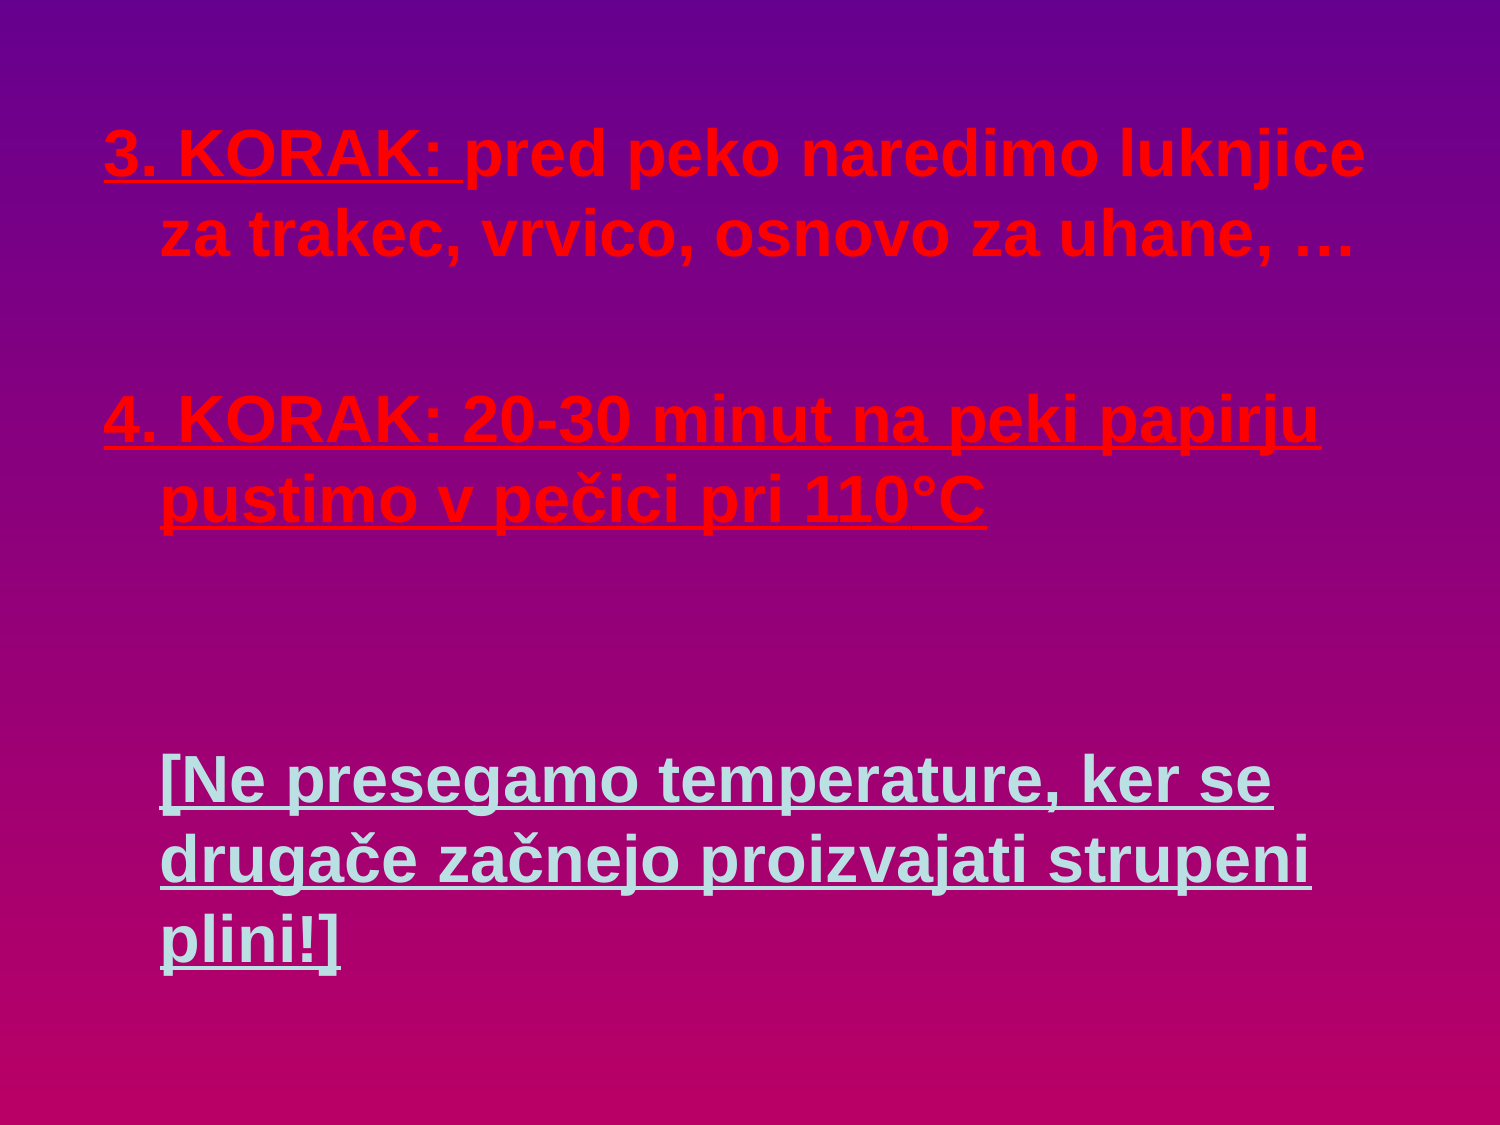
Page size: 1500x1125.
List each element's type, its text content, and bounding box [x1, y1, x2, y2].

list 3. KORAK: pred peko naredimo luknjice za trakec, vrvico, osnovo za uhane, … 4. KORAK: 20-30 minut na peki papirju pustimo v pečici pri 110°C [Ne presegamo temperature, ker se drugače začnejo proizvajati strupeni plini!] [88, 101, 1439, 1017]
